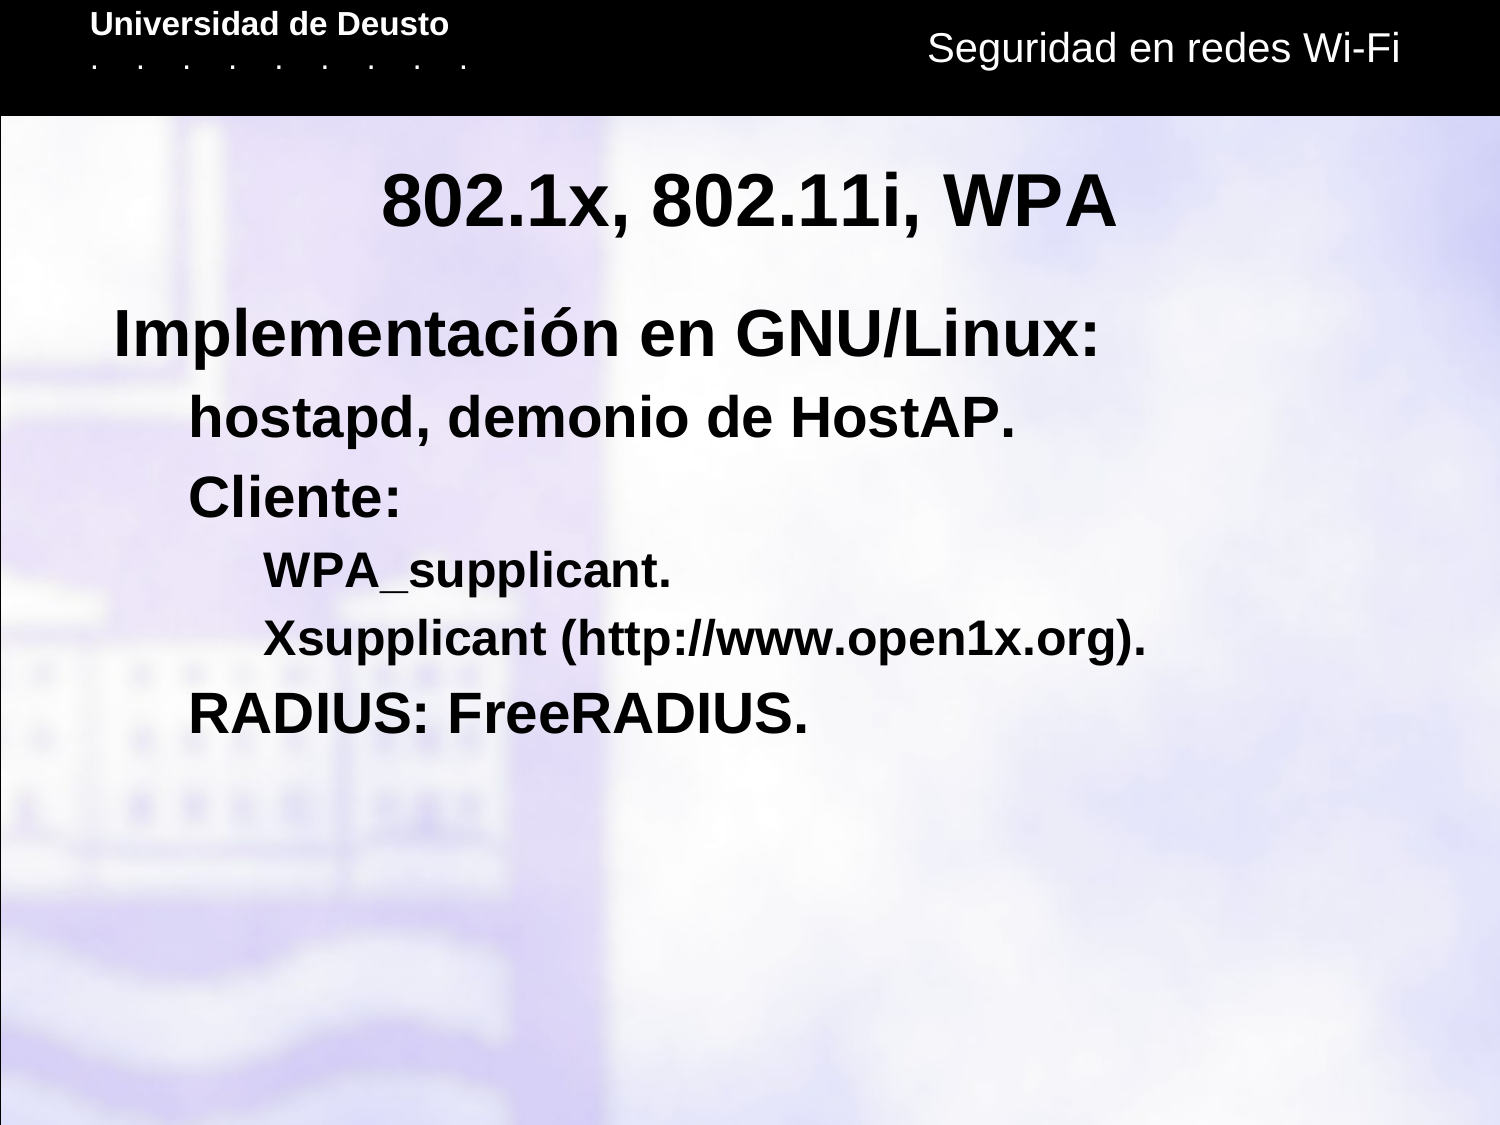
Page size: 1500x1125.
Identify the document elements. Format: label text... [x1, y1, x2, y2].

list Implementación en GNU/Linux: hostapd, demonio de HostAP. Cliente: WPA_supplicant. Xsupplicant (http://www.open1x.org). RADIUS: FreeRADIUS. [114, 295, 1390, 983]
picture [1, 116, 1500, 1125]
title 802.1x, 802.11i, WPA [112, 137, 1388, 263]
